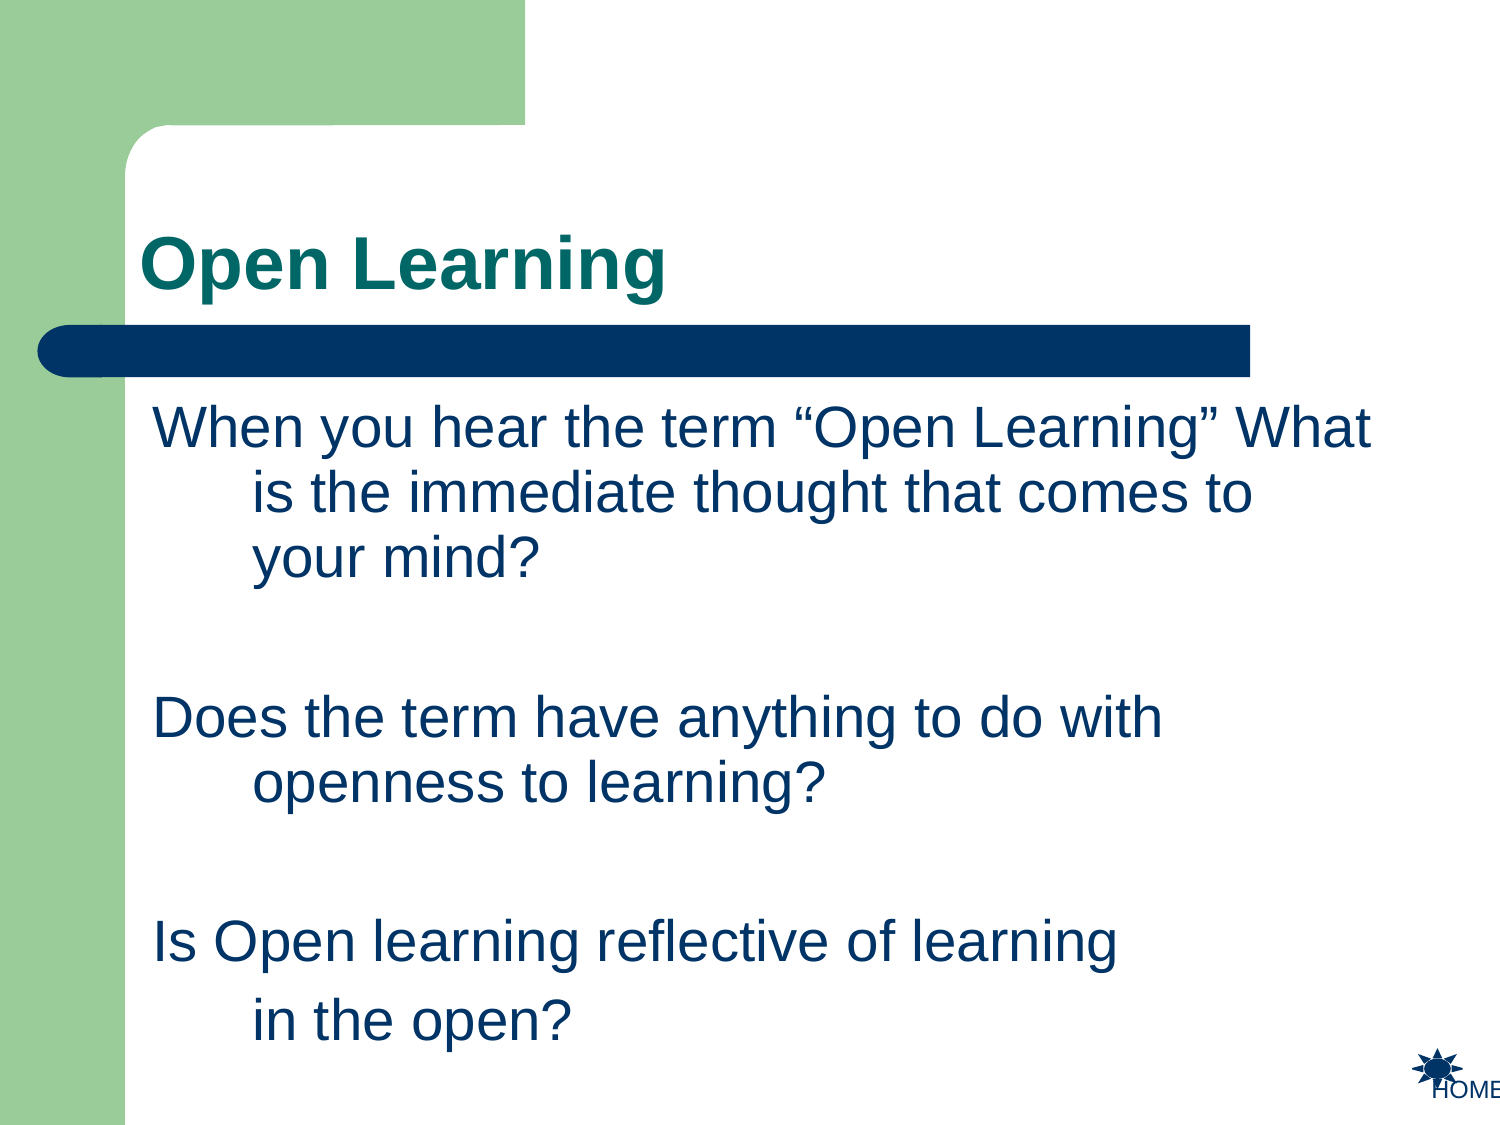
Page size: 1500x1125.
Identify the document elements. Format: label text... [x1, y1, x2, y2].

text_box HOME [1419, 1055, 1456, 1088]
text_box HOME [1433, 1049, 1442, 1058]
title Open Learning [124, 124, 1425, 313]
list When you hear the term “Open Learning” What is the immediate thought that comes to your mind? Does the term have anything to do with openness to learning? Is Open learning reflective of learning in the open? [137, 387, 1400, 1106]
